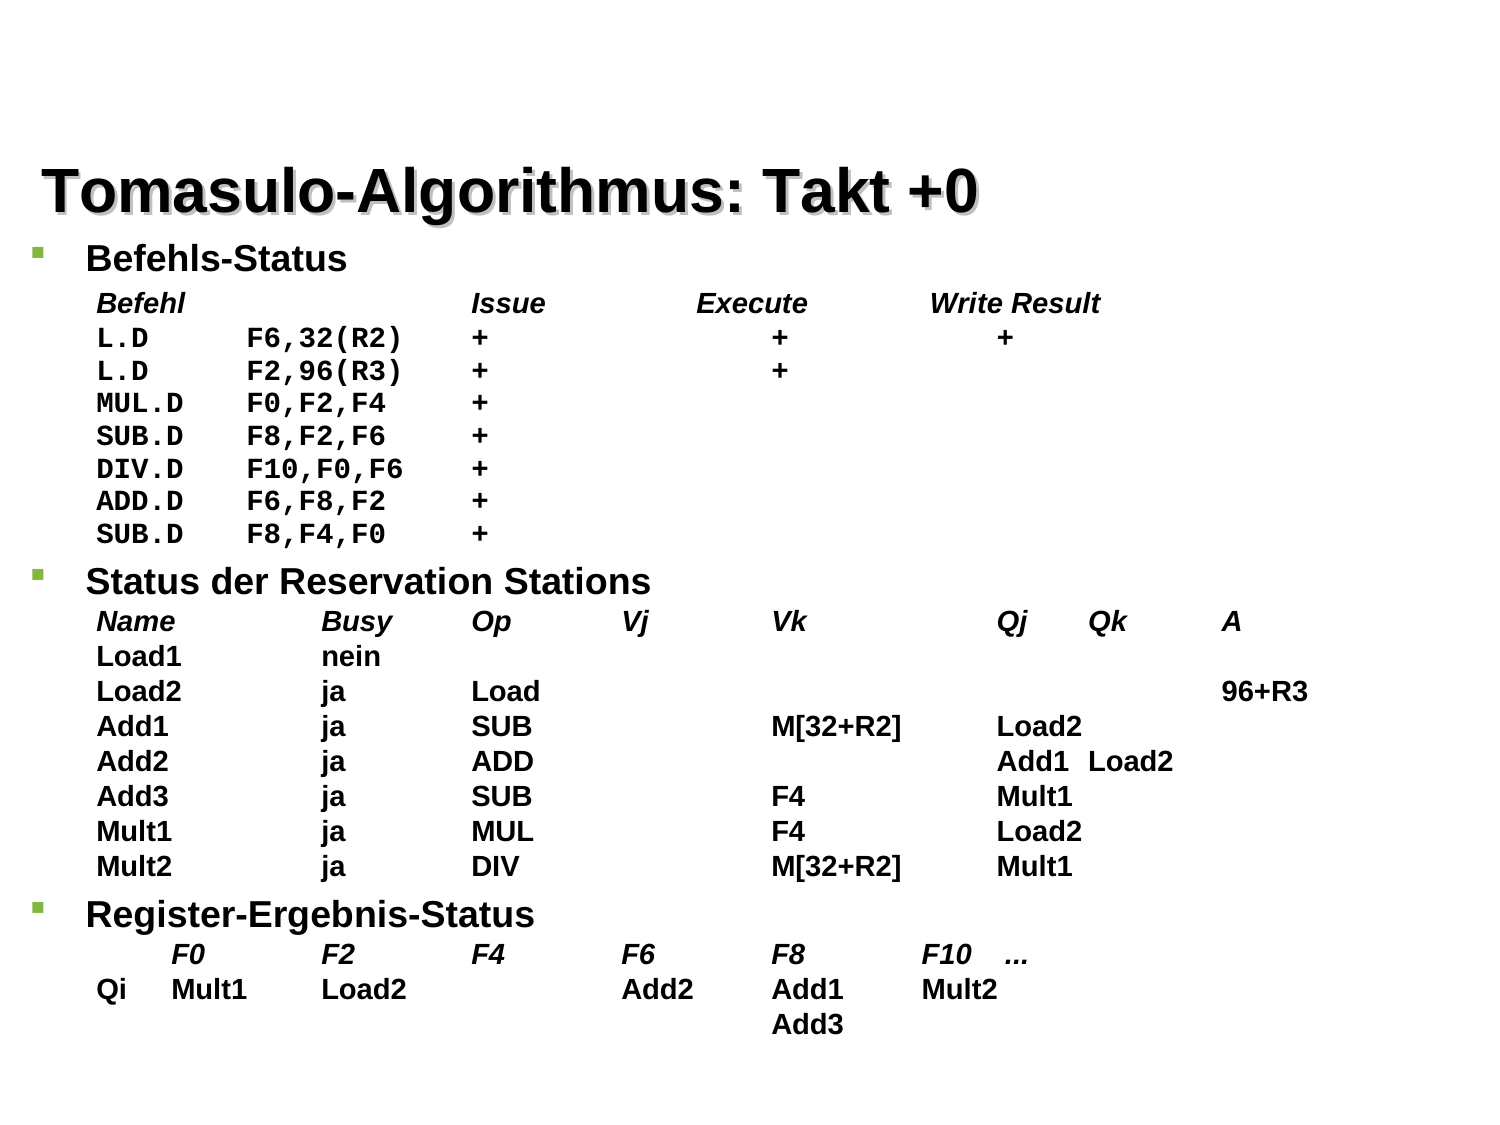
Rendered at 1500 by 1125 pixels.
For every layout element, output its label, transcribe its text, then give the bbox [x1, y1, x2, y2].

title Tomasulo-Algorithmus: Takt +0 [41, 103, 1500, 279]
list Befehls-Status Befehl Issue Execute Write Result L.D F6,32(R2) + + + L.D F2,96(R3) + + MUL.D F0,F2,F4 + SUB.D F8,F2,F6 + DIV.D F10,F0,F6 + ADD.D F6,F8,F2 + SUB.D F8,F4,F0 + Status der Reservation Stations Name Busy Op Vj Vk Qj Qk A Load1 nein Load2 ja Load 96+R3 Add1 ja SUB M[32+R2] Load2 Add2 ja ADD Add1 Load2 Add3 ja SUB F4 Mult1 Mult1 ja MUL F4 Load2 Mult2 ja DIV M[32+R2] Mult1 Register-Ergebnis-Status F0 F2 F4 F6 F8 F10 ... Qi Mult1 Load2 Add2 Add1 Mult2 Add3 [29, 237, 1448, 1059]
